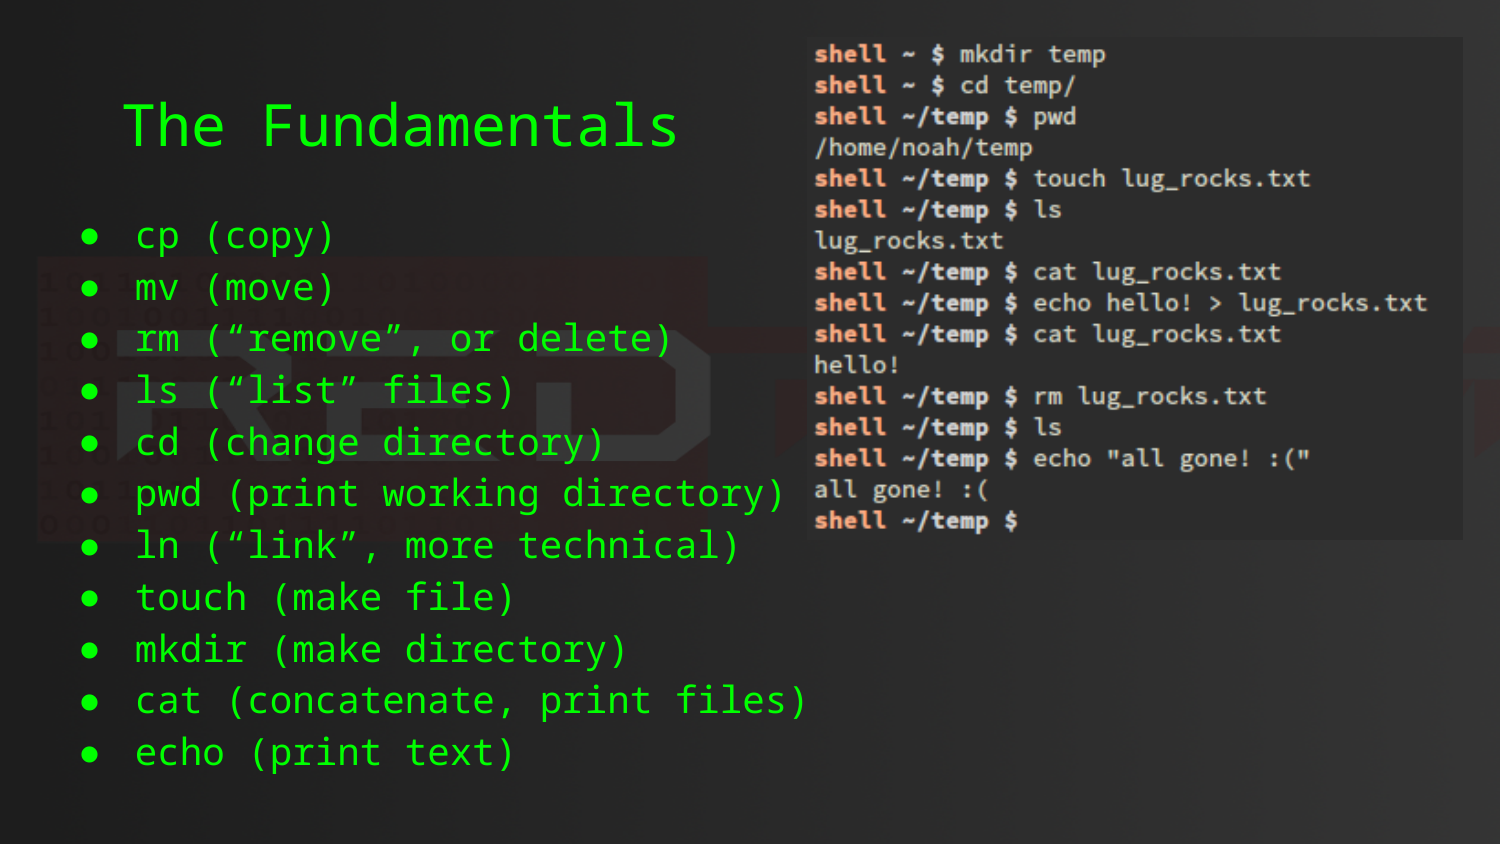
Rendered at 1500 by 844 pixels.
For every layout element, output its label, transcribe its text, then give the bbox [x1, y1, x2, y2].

list cp (copy) mv (move) rm (“remove”, or delete) ls (“list” files) cd (change directory) pwd (print working directory) ln (“link”, more technical) touch (make file) mkdir (make directory) cat (concatenate, print files) echo (print text) [44, 189, 1443, 750]
picture [0, 0, 1500, 844]
title The Fundamentals [105, 72, 807, 167]
